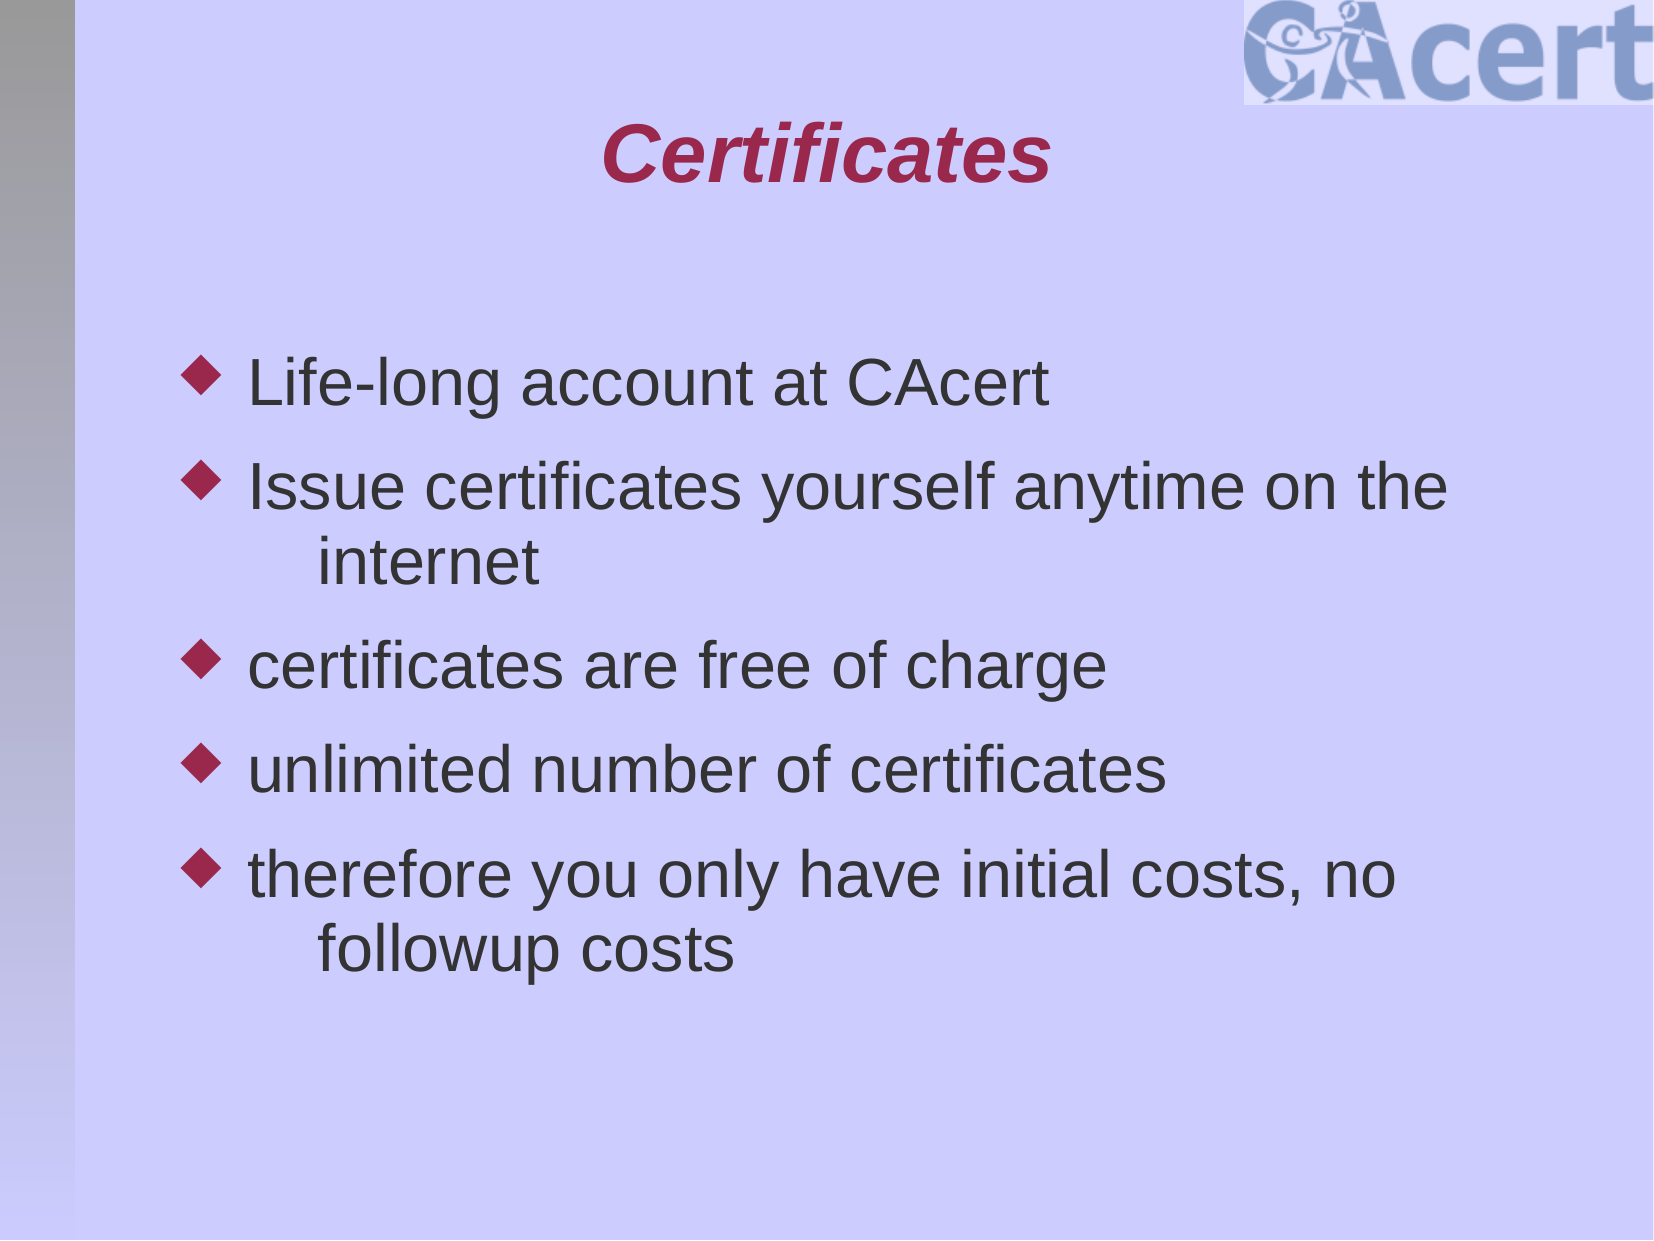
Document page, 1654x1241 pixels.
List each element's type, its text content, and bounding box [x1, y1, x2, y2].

list Life-long account at CAcert Issue certificates yourself anytime on the internet certificates are free of charge unlimited number of certificates therefore you only have initial costs, no followup costs [152, 344, 1534, 1127]
title Certificates [121, 49, 1534, 257]
